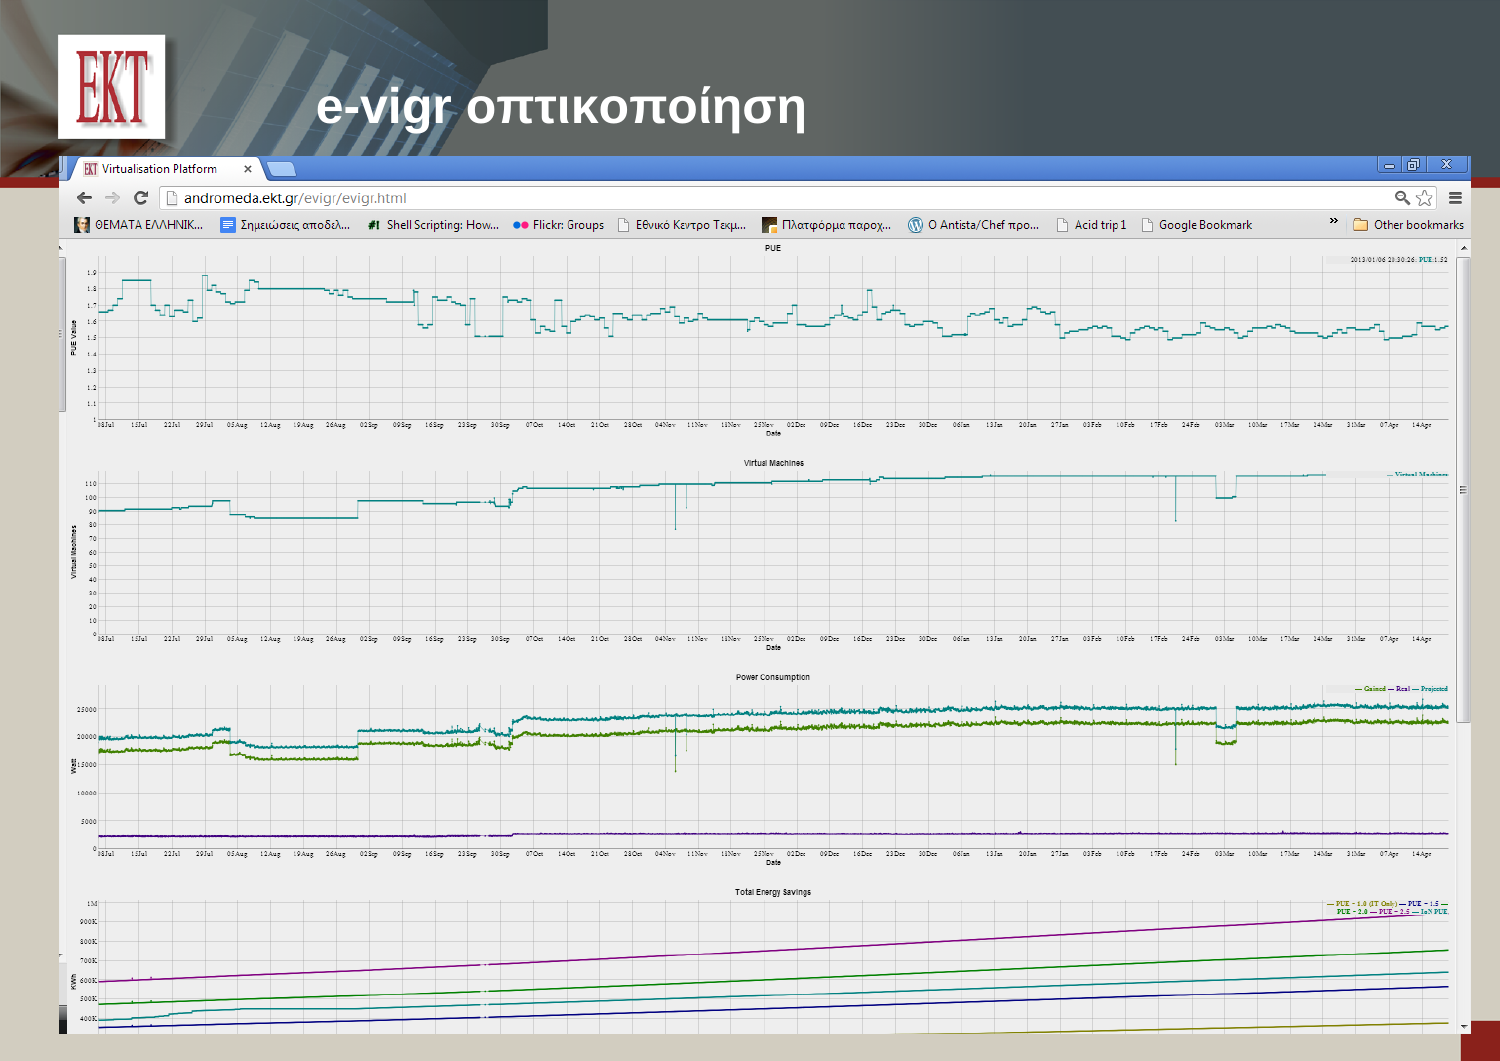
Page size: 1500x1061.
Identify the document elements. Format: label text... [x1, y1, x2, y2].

title e-vigr οπτικοποίηση [301, 42, 1426, 156]
picture [0, 0, 1500, 1061]
